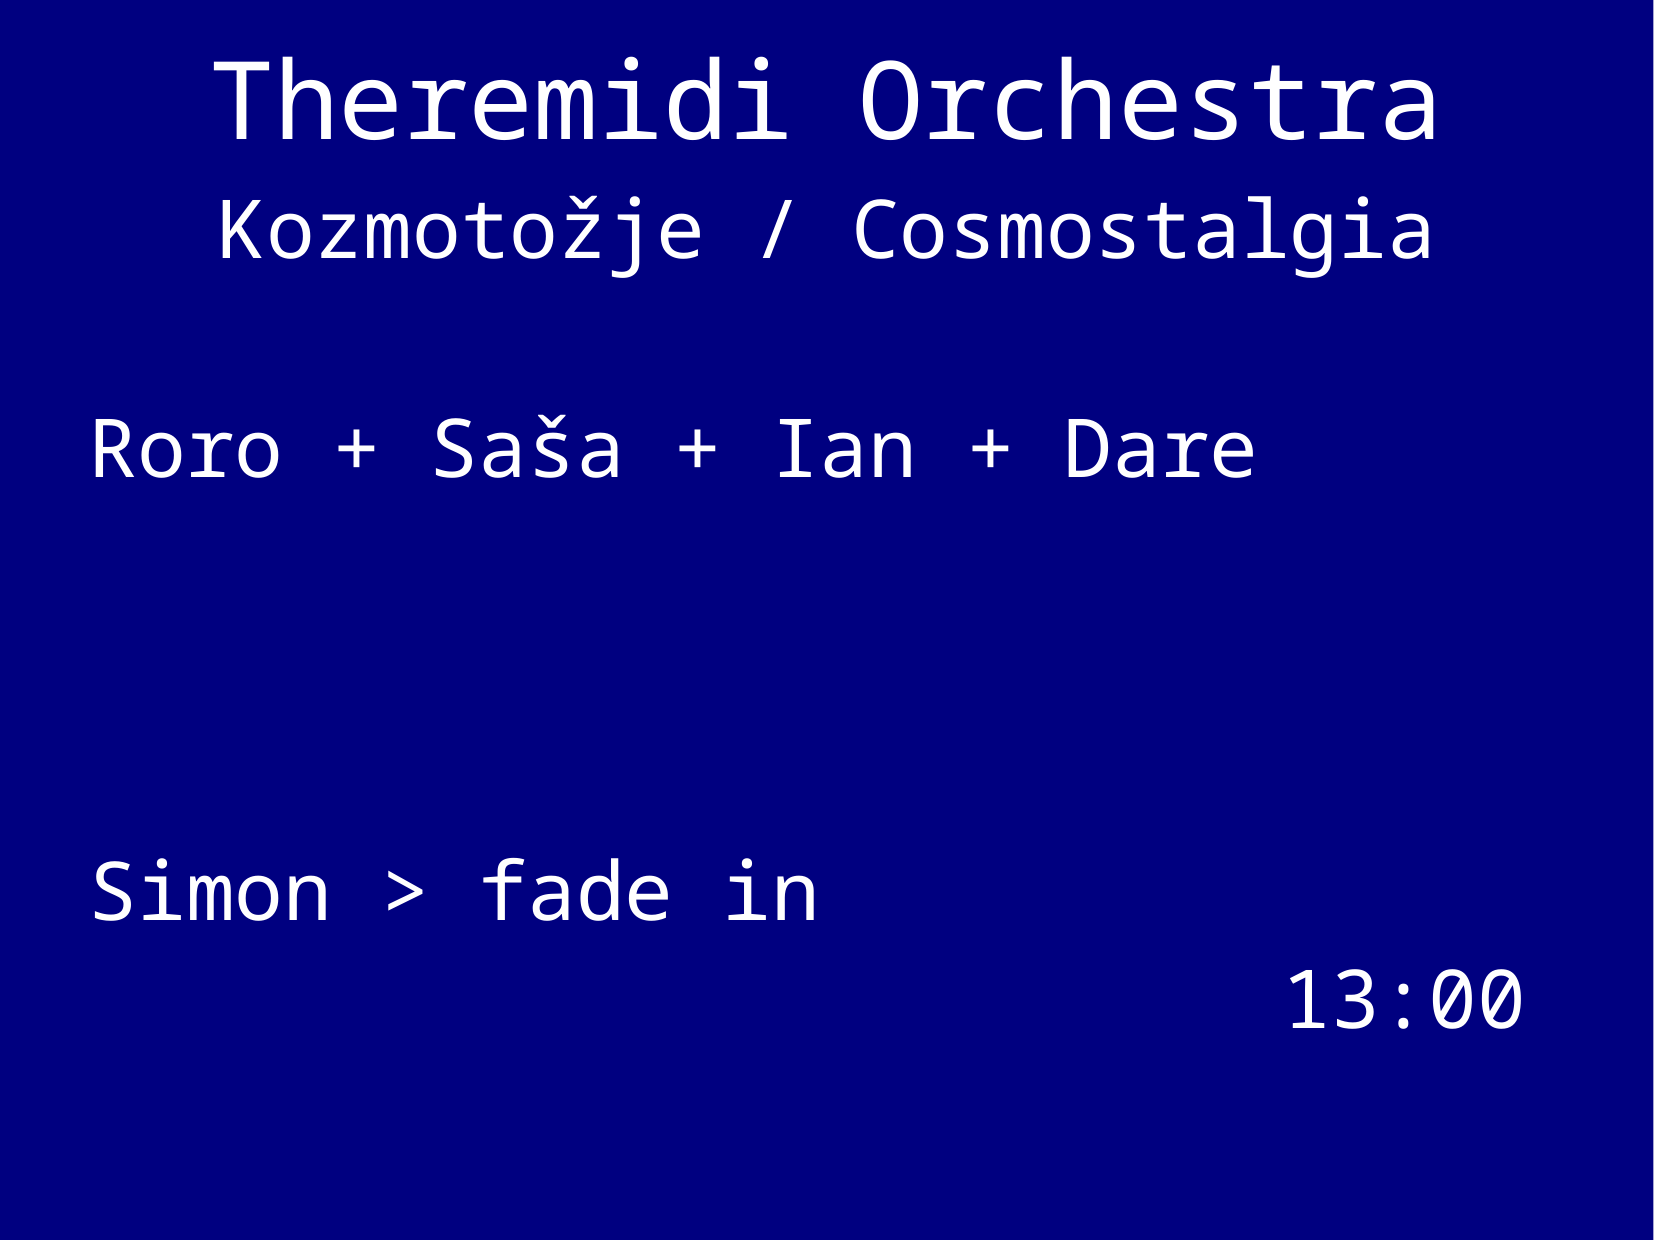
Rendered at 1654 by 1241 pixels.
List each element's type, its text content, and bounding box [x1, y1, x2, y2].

subtitle Roro + Saša + Ian + Dare Simon > fade in [88, 272, 1566, 1063]
text_box 13:00 [1282, 900, 1620, 1096]
title Theremidi Orchestra Kozmotožje / Cosmostalgia [82, 49, 1571, 257]
